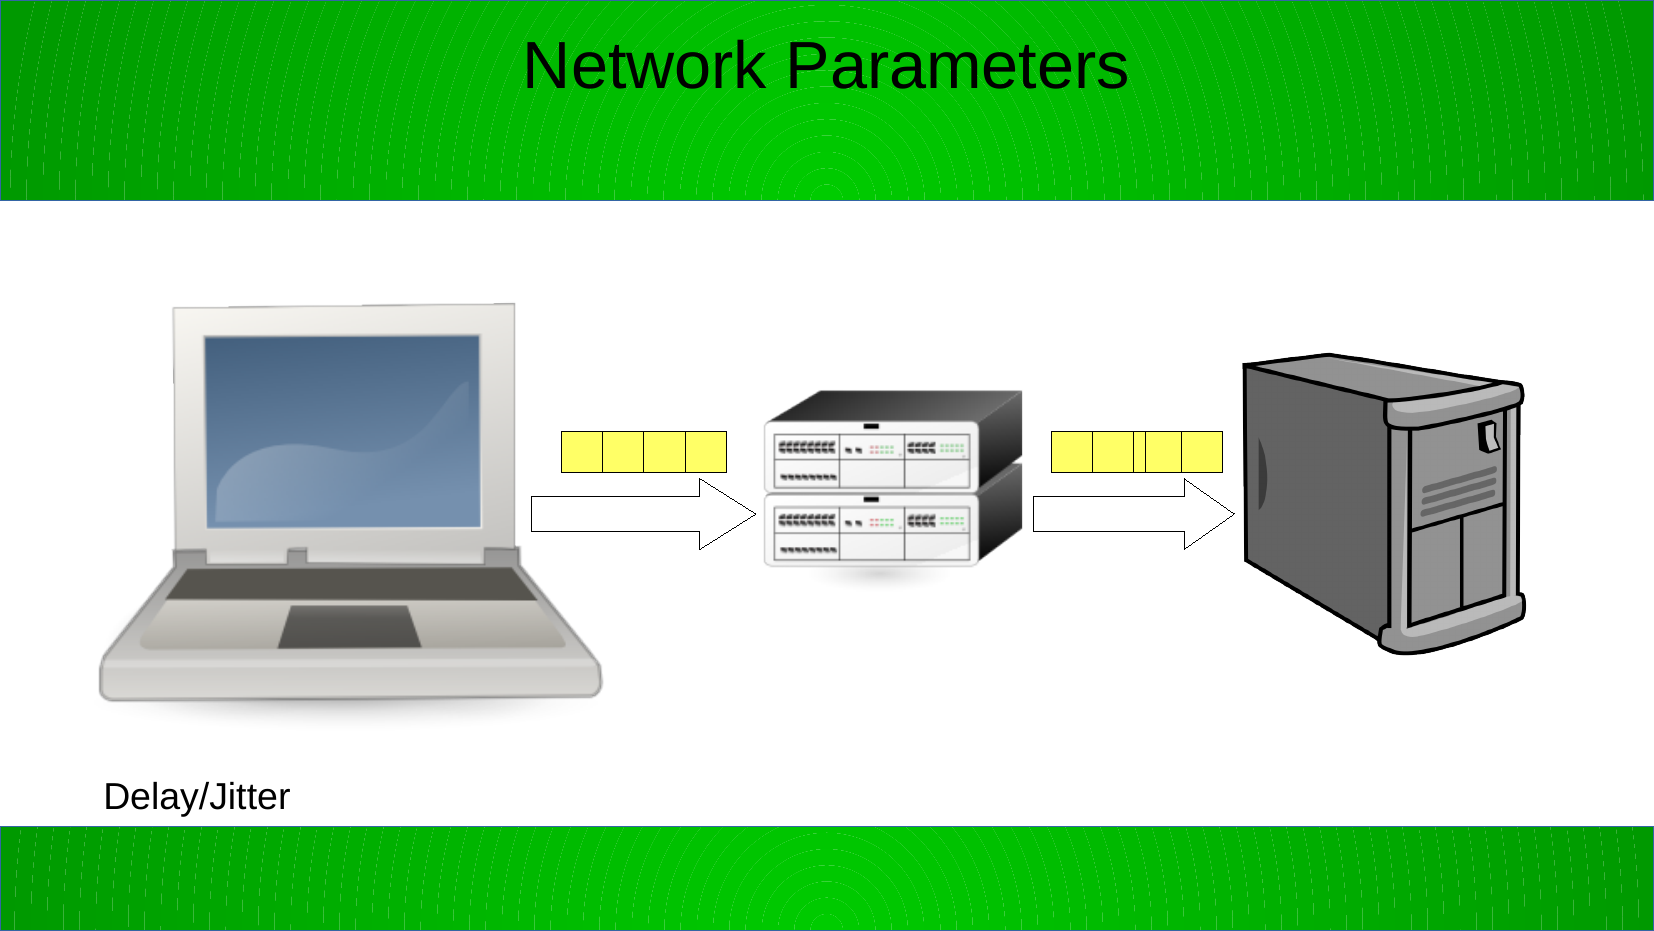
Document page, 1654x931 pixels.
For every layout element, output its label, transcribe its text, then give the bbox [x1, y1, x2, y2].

text_box Delay/Jitter [88, 767, 306, 825]
picture [82, 217, 616, 751]
picture [672, 312, 1193, 673]
title Network Parameters [82, 0, 1571, 143]
text_box [561, 431, 727, 473]
picture [532, 497, 616, 531]
picture [1216, 247, 1560, 733]
text_box [1051, 431, 1223, 473]
